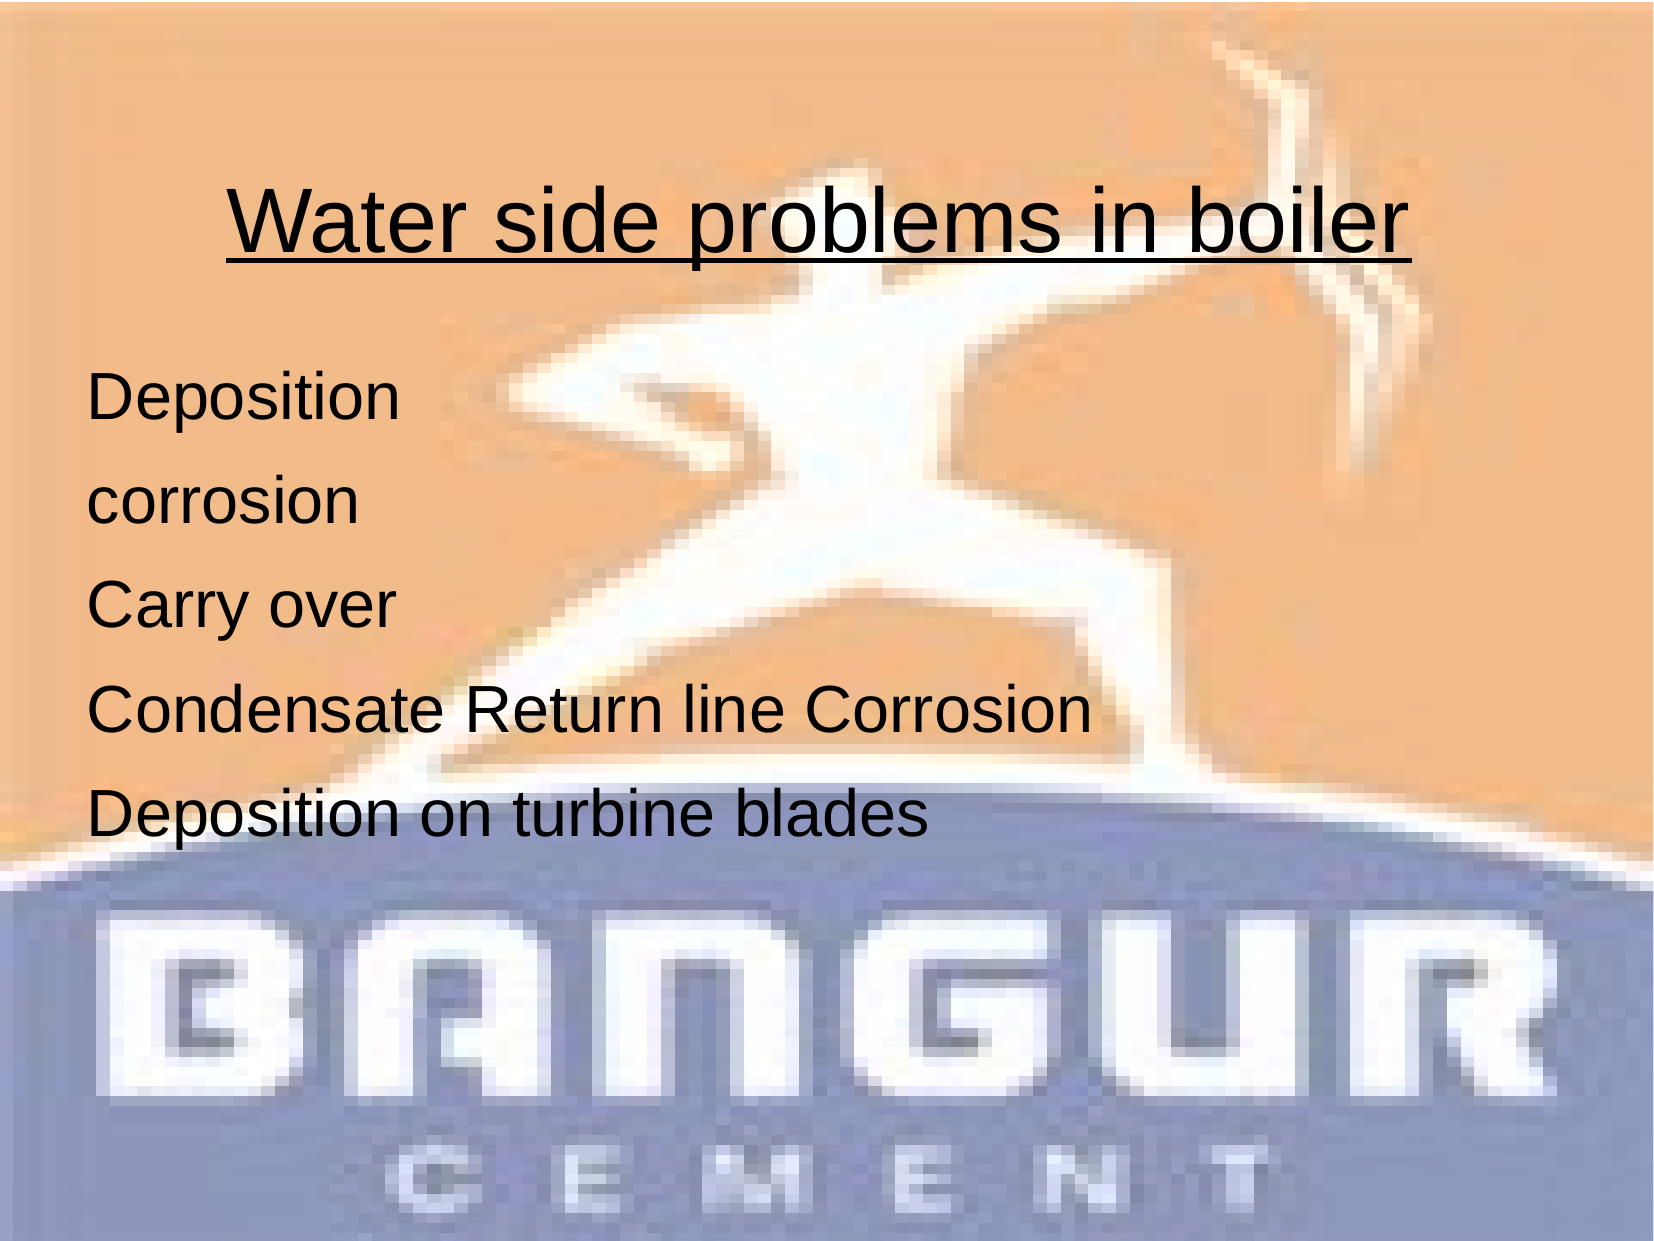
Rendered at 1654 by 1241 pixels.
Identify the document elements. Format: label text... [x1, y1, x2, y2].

title Water side problems in boiler [75, 169, 1564, 376]
picture [0, 2, 1654, 1241]
list Deposition corrosion Carry over Condensate Return line Corrosion Deposition on turbine blades [86, 358, 1576, 1163]
